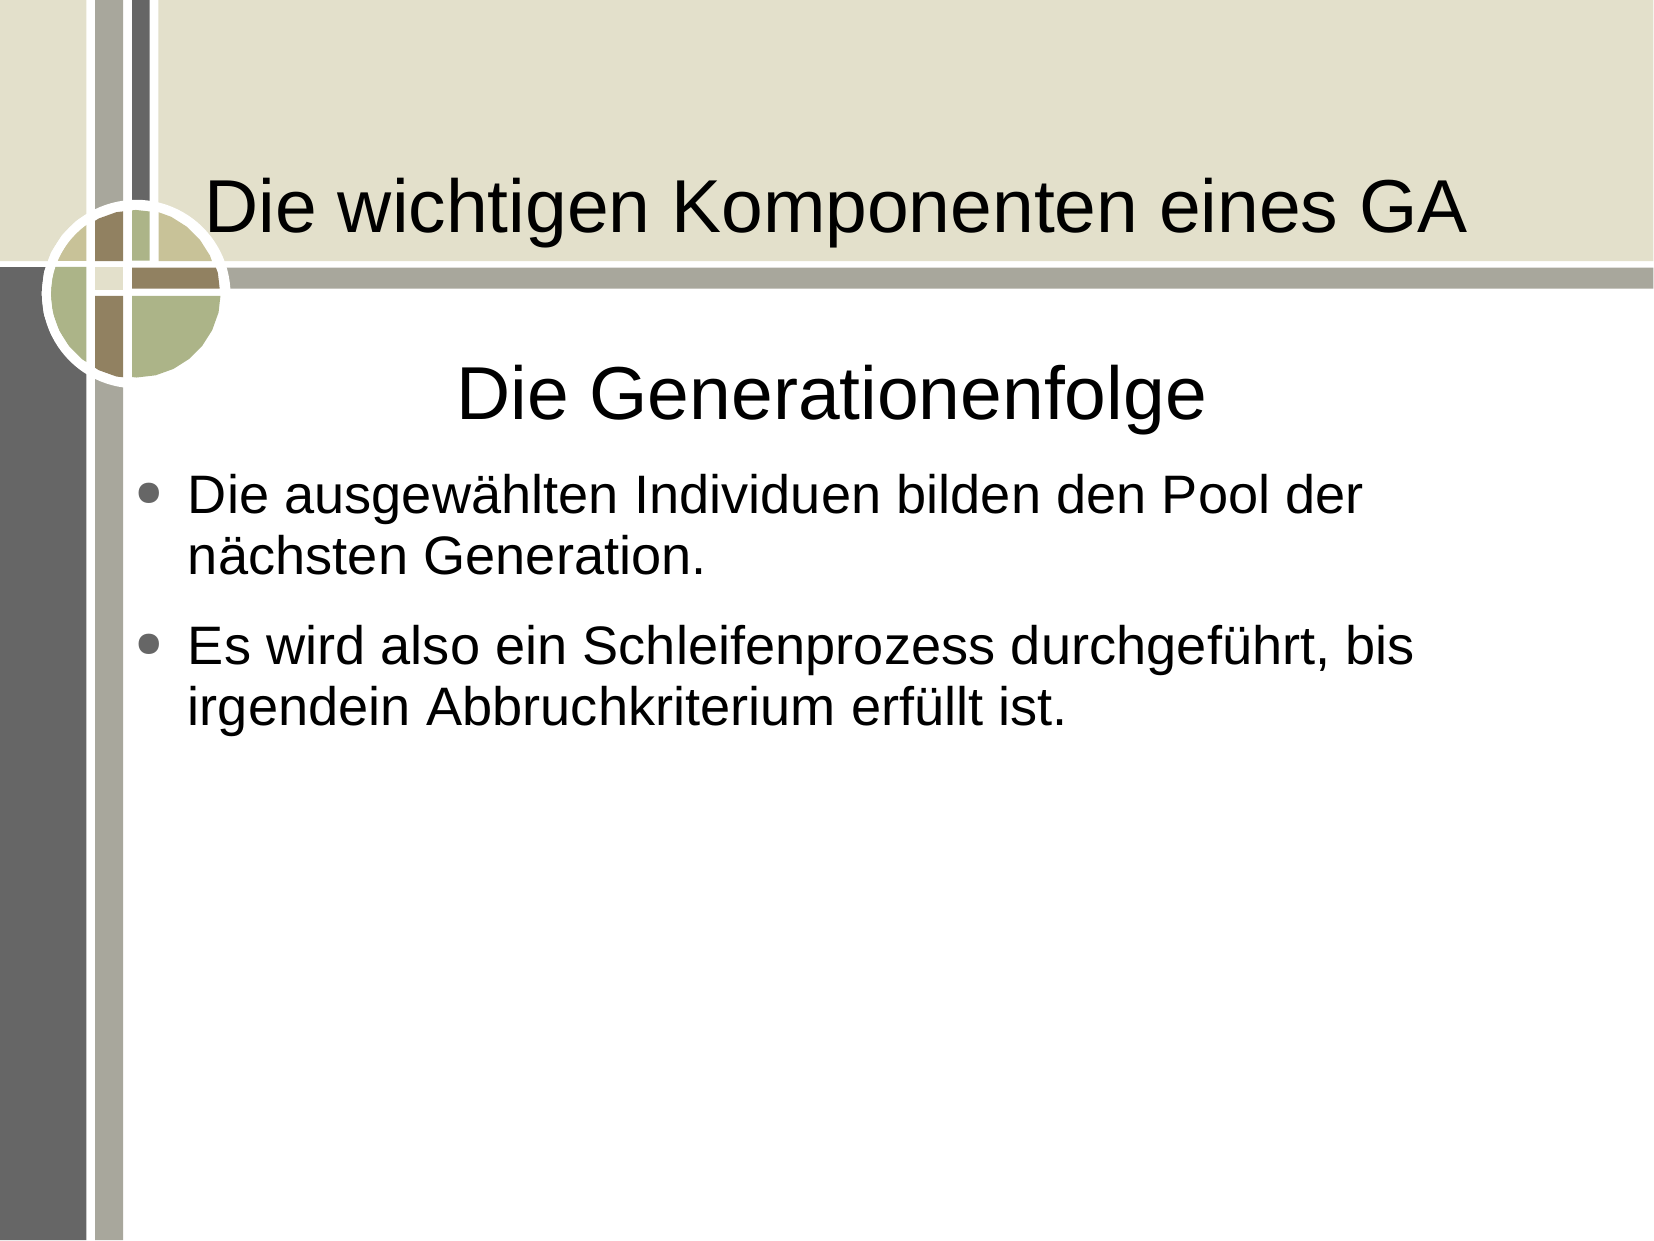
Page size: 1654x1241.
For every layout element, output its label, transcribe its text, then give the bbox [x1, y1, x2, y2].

title Die wichtigen Komponenten eines GA [121, 102, 1534, 311]
list Die Generationenfolge Die ausgewählten Individuen bilden den Pool der nächsten Generation. Es wird also ein Schleifenprozess durchgeführt, bis irgendein Abbruchkriterium erfüllt ist. [117, 351, 1530, 1061]
